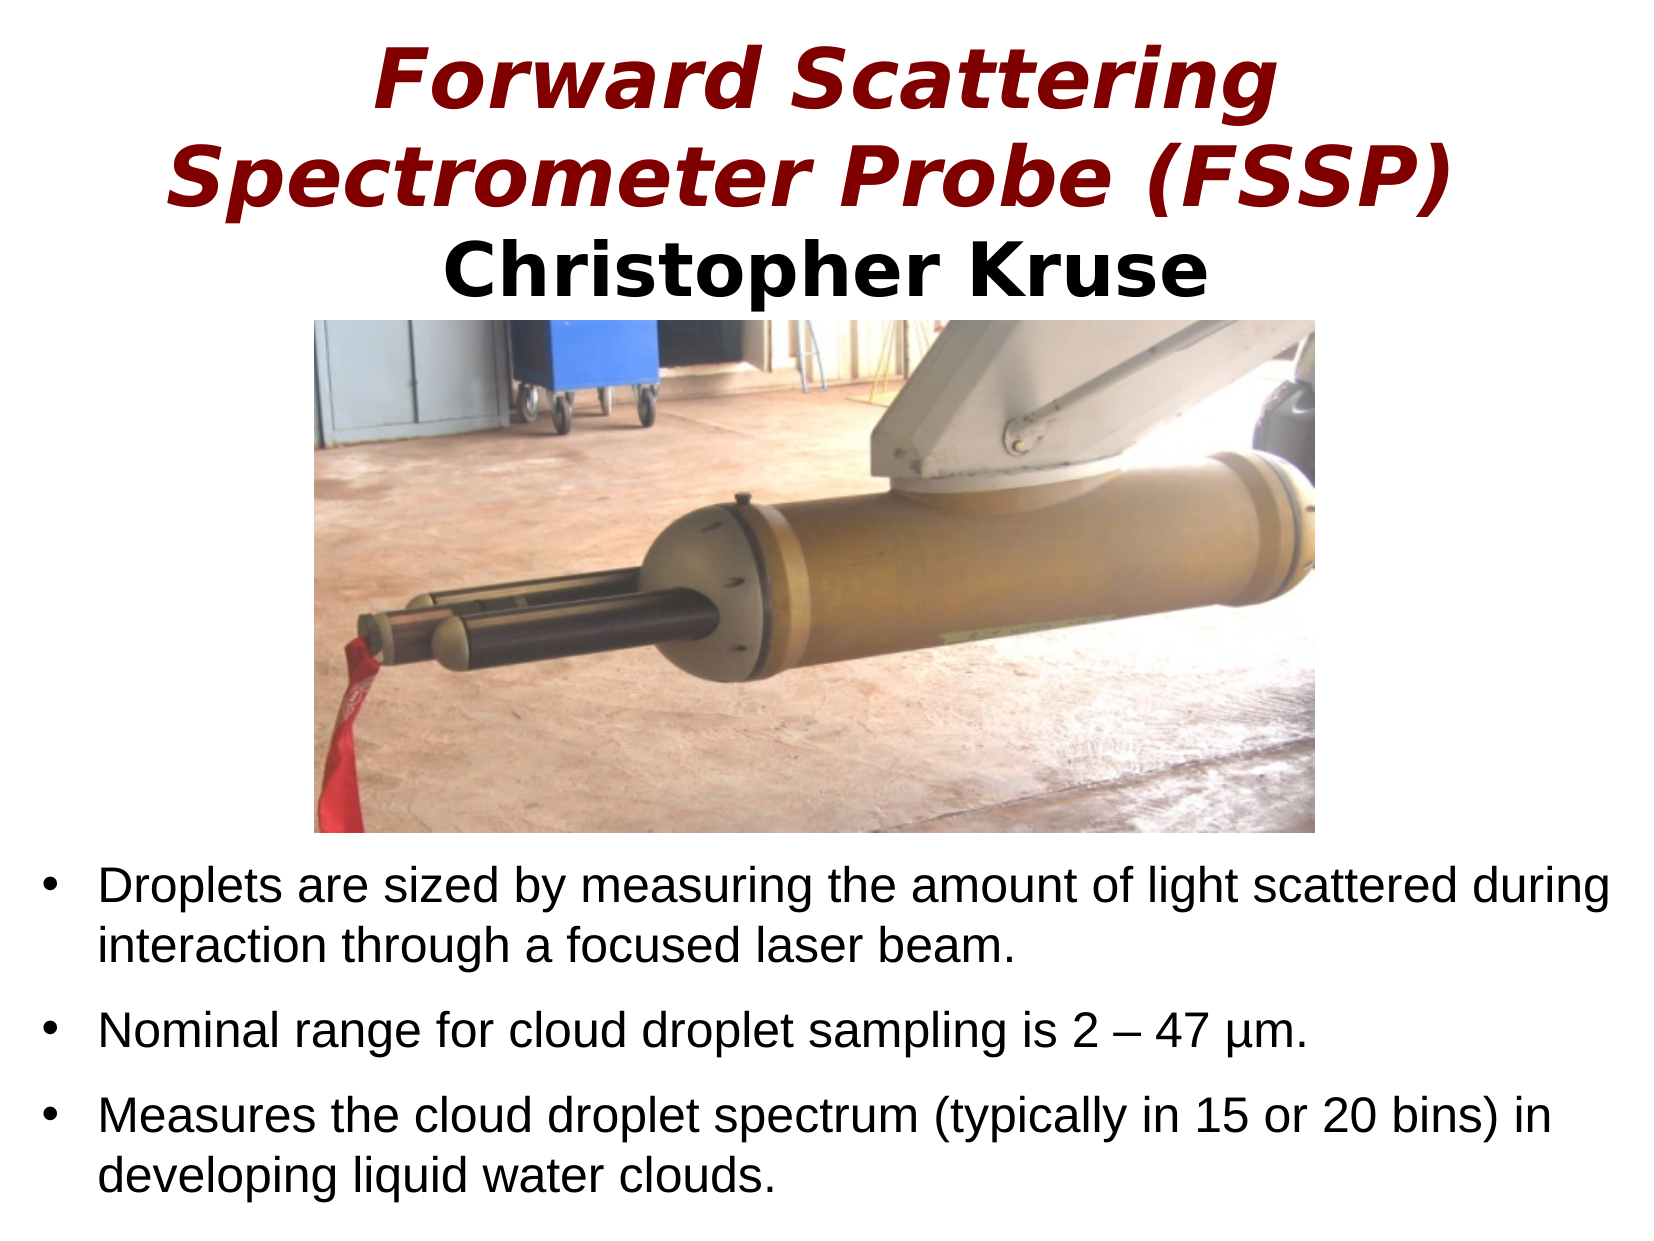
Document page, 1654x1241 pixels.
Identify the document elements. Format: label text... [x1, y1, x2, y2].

picture [314, 320, 1315, 833]
text_box Droplets are sized by measuring the amount of light scattered during interaction through a focused laser beam. Nominal range for cloud droplet sampling is 2 – 47 µm. Measures the cloud droplet spectrum (typically in 15 or 20 bins) in developing liquid water clouds. [26, 845, 1642, 1211]
text_box Forward Scattering Spectrometer Probe (FSSP) Christopher Kruse [0, 20, 1654, 208]
